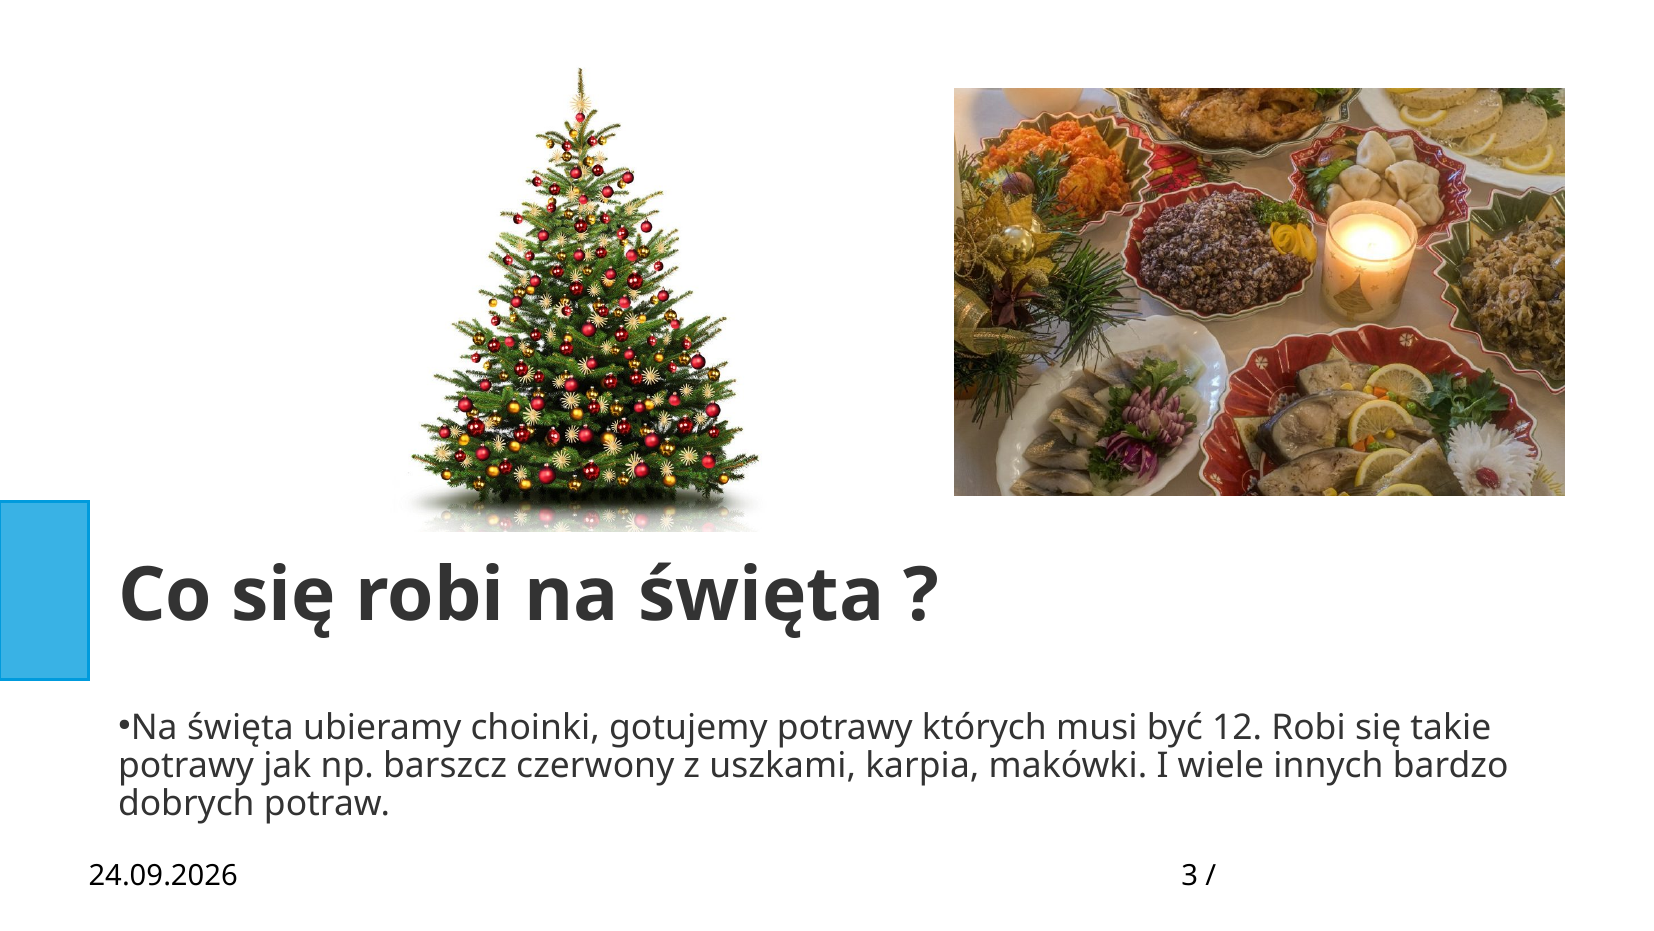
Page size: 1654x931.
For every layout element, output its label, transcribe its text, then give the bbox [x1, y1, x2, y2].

picture [354, 59, 827, 532]
text_box / [1181, 856, 1565, 922]
text_box [88, 856, 473, 922]
list Na święta ubieramy choinki, gotujemy potrawy których musi być 12. Robi się takie potrawy jak np. barszcz czerwony z uszkami, karpia, makówki. I wiele innych bardzo dobrych potraw. [118, 708, 1536, 827]
picture [954, 88, 1565, 496]
title Co się robi na święta ? [118, 501, 1536, 680]
